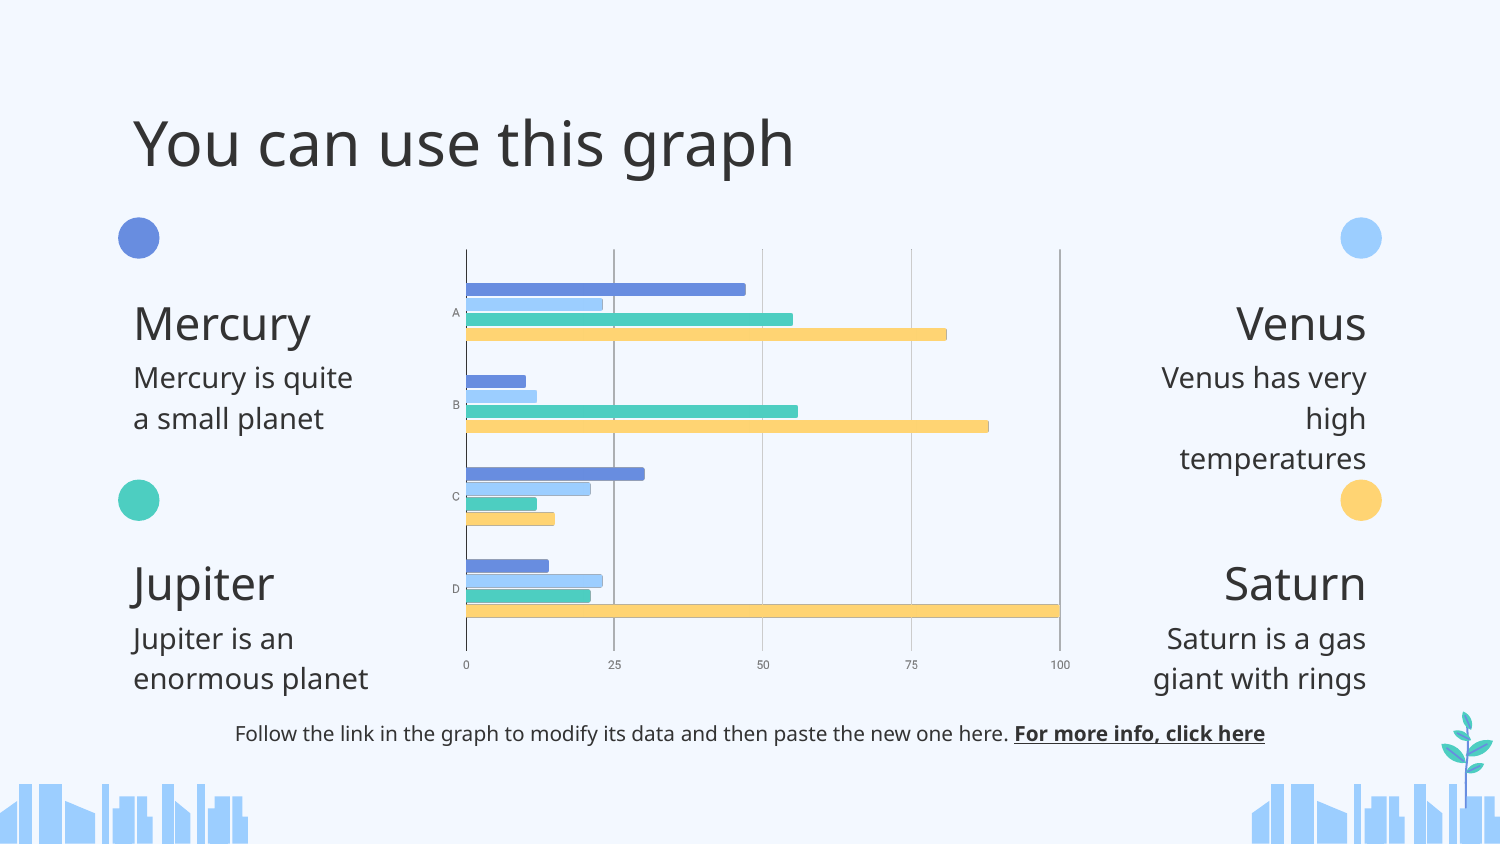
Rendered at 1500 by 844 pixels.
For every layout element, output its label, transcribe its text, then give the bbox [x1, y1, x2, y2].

text_box Follow the link in the graph to modify its data and then paste the new one here. For more info, click here [161, 713, 1339, 756]
text_box [118, 217, 160, 259]
text_box [1340, 479, 1382, 521]
subtitle Venus has very high temperatures [1107, 339, 1382, 434]
subtitle Jupiter is an enormous planet [118, 600, 393, 695]
title Jupiter [118, 538, 393, 600]
text_box [118, 479, 160, 521]
title Venus [1107, 277, 1382, 339]
title Saturn [1107, 538, 1382, 600]
picture [417, 226, 1083, 695]
subtitle Saturn is a gas giant with rings [1107, 600, 1382, 695]
subtitle Mercury is quite a small planet [118, 339, 393, 434]
title You can use this graph [118, 88, 1382, 183]
title Mercury [118, 277, 393, 339]
text_box [1340, 217, 1382, 259]
